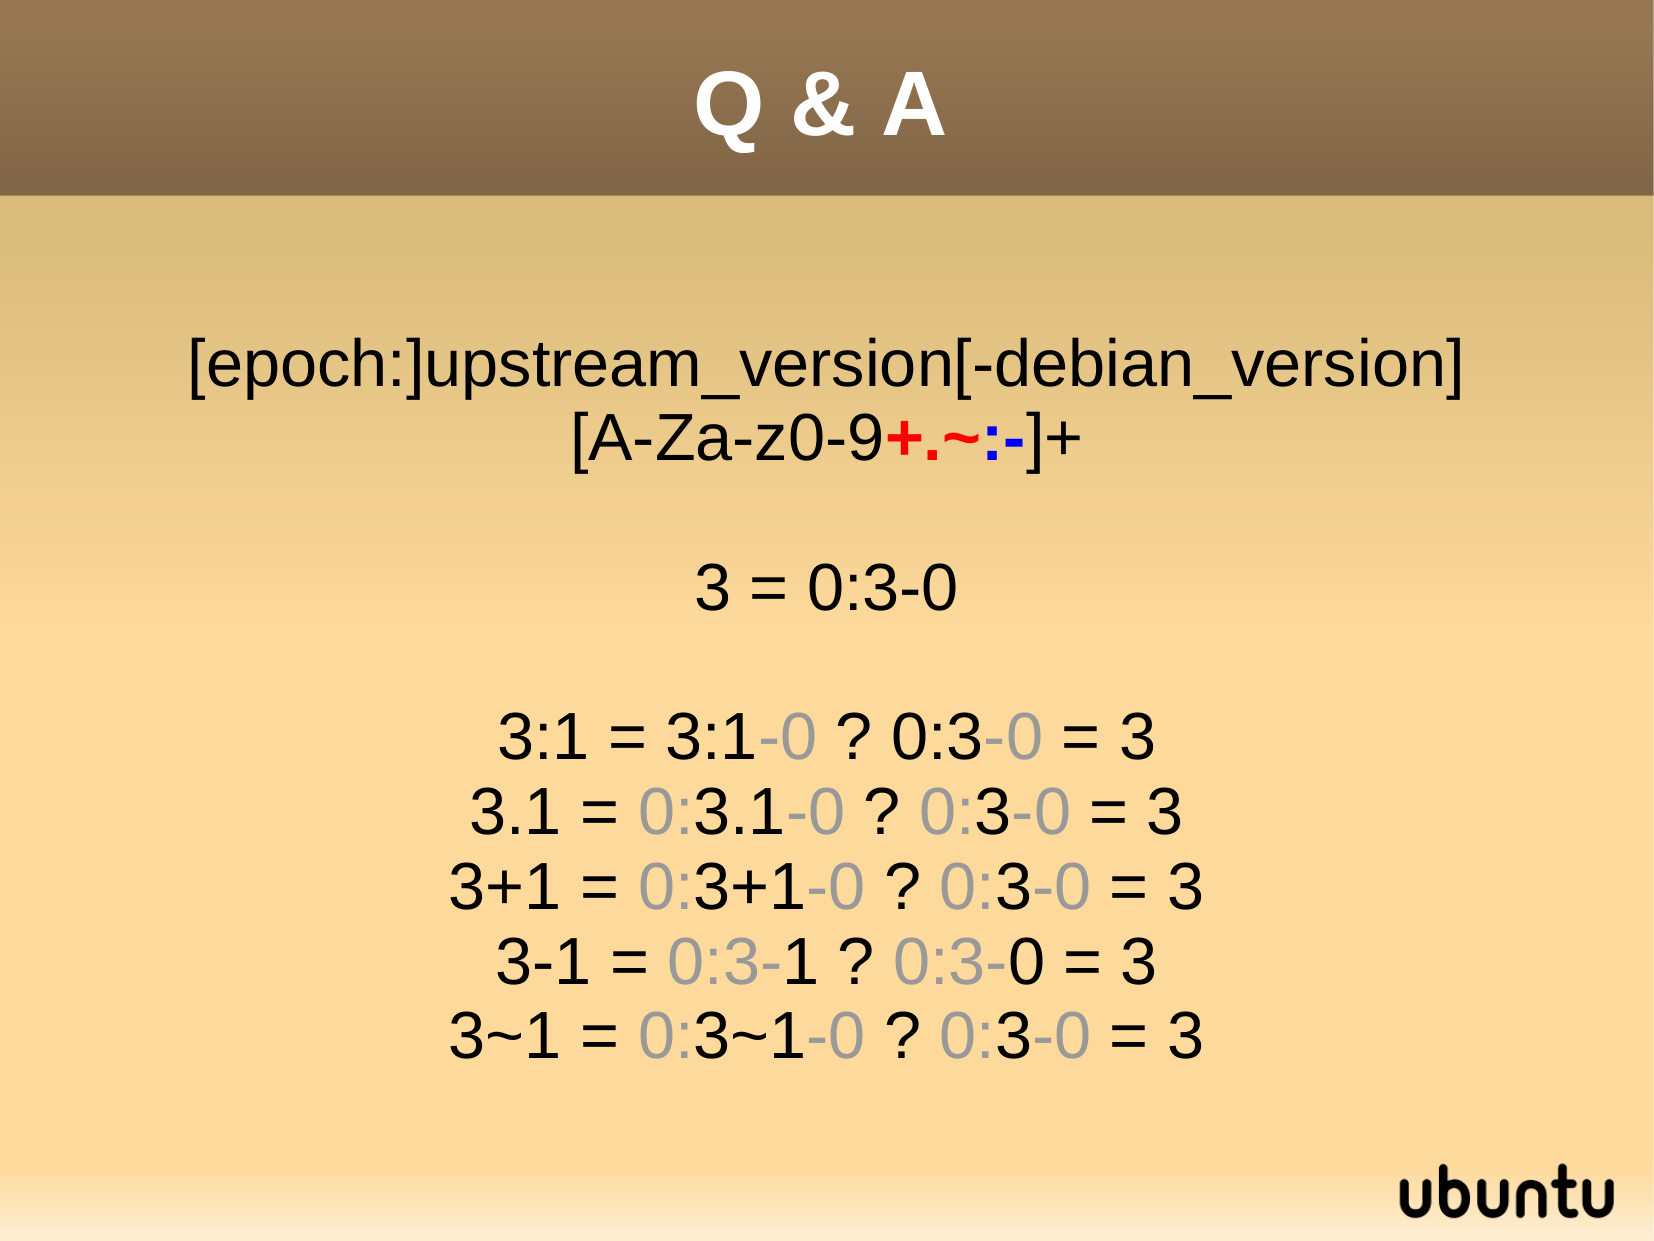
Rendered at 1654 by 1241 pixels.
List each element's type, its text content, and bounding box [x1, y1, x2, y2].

subtitle [epoch:]upstream_version[-debian_version] [A-Za-z0-9+.~:-]+ 3 = 0:3-0 3:1 = 3:1-0 ? 0:3-0 = 3 3.1 = 0:3.1-0 ? 0:3-0 = 3 3+1 = 0:3+1-0 ? 0:3-0 = 3 3-1 = 0:3-1 ? 0:3-0 = 3 3~1 = 0:3~1-0 ? 0:3-0 = 3 [82, 297, 1571, 1102]
title Q & A [76, 7, 1565, 200]
picture [0, 0, 1654, 1241]
